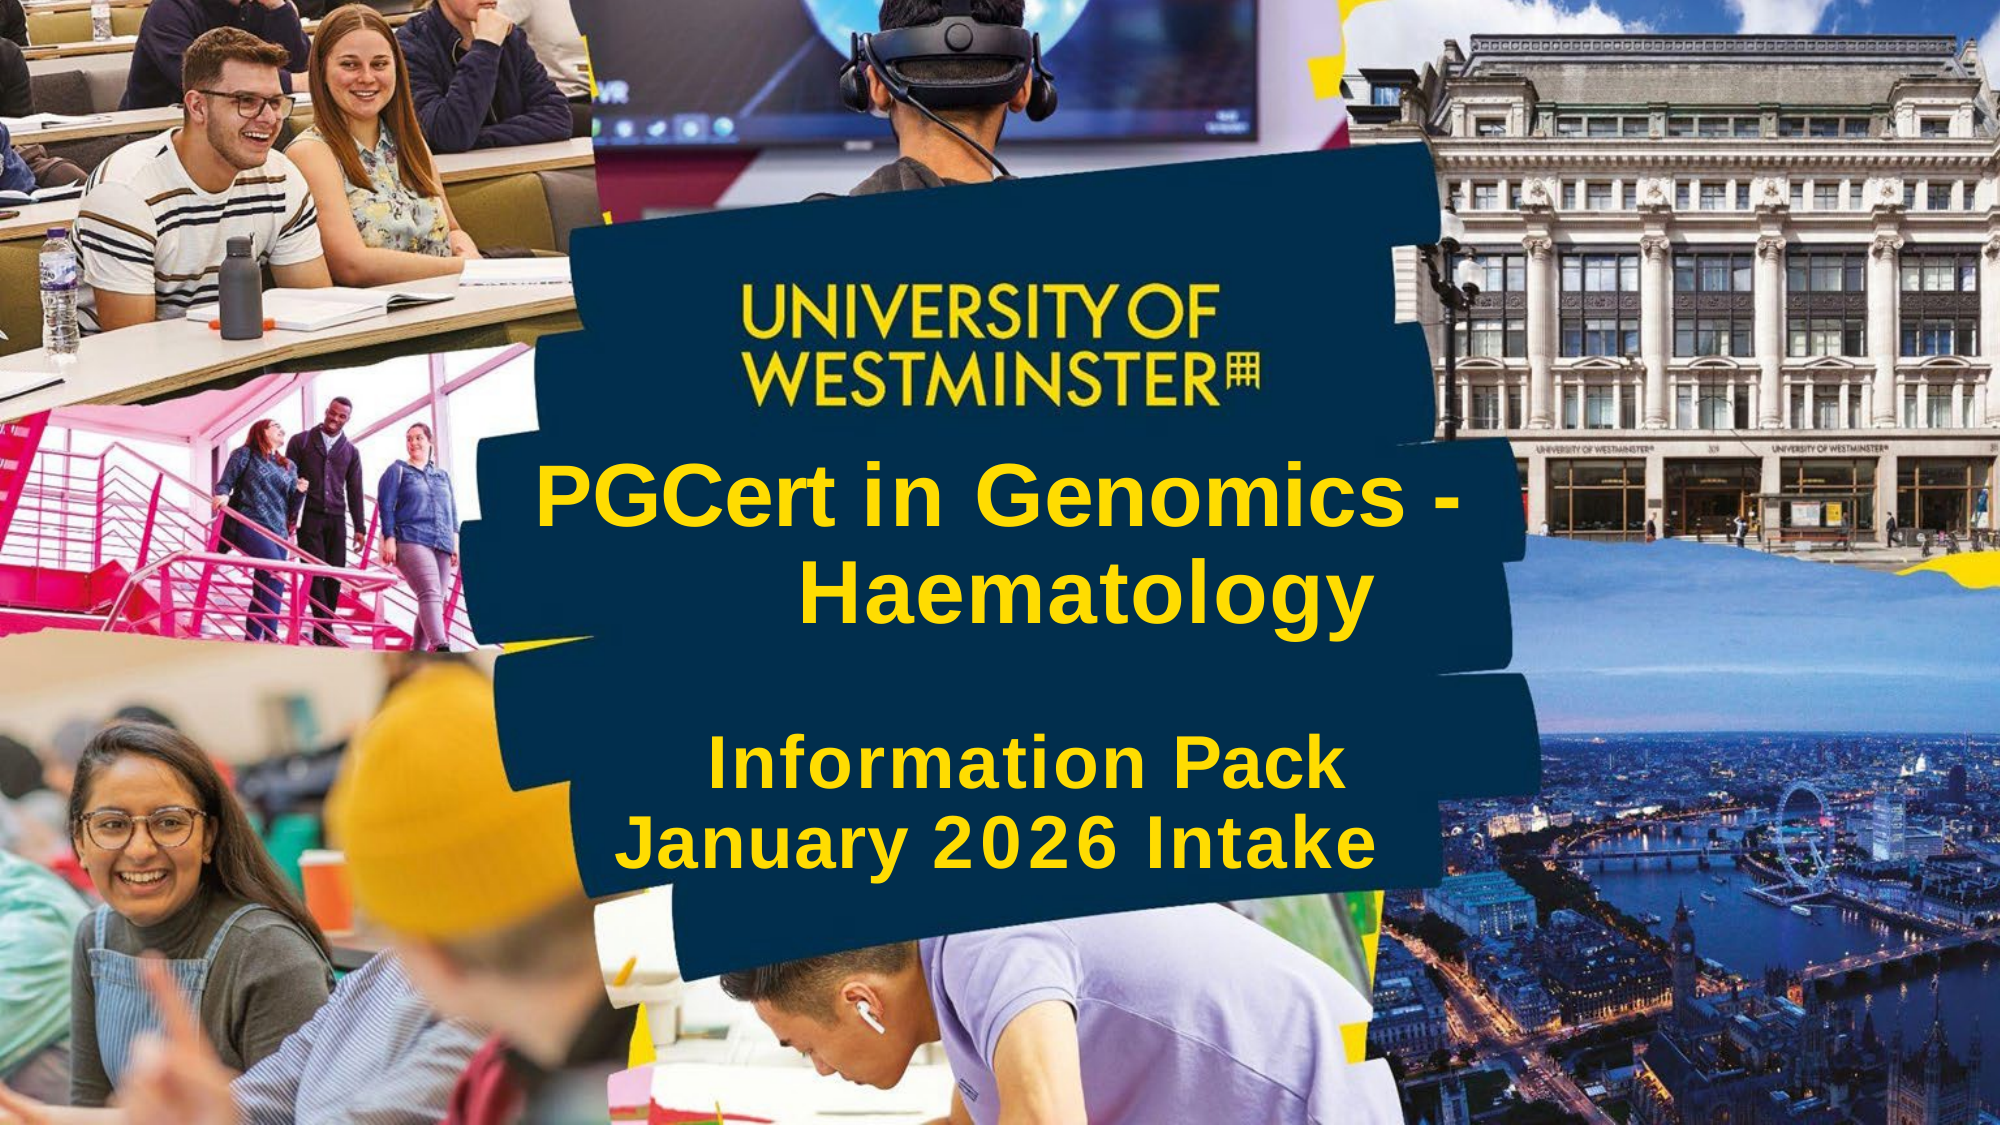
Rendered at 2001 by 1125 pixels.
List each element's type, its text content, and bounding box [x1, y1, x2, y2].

title PGCert in Genomics - Haematology [531, 432, 1469, 642]
subtitle Information Pack January 2026 Intake [612, 710, 1388, 886]
